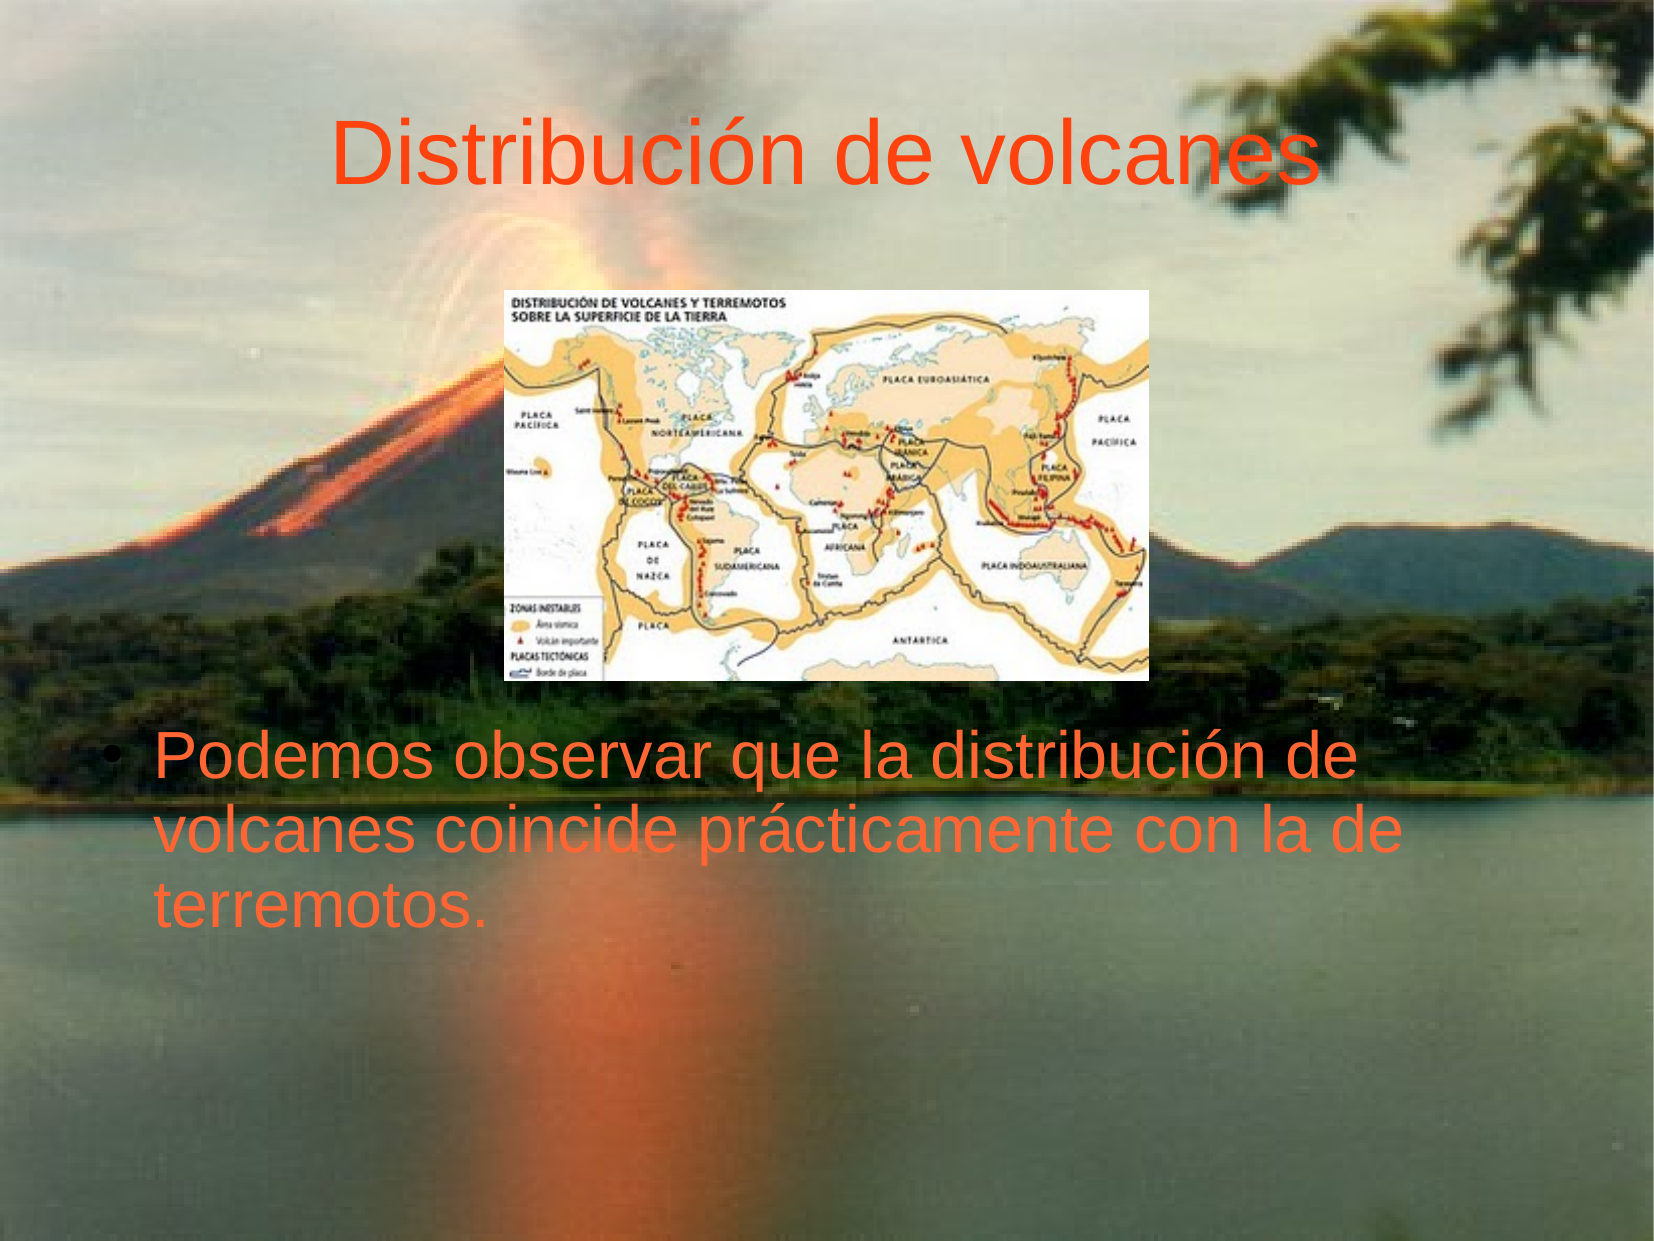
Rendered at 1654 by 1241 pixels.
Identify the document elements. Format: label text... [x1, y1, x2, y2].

picture [0, 0, 1654, 1241]
title Distribución de volcanes [82, 49, 1571, 257]
list Podemos observar que la distribución de volcanes coincide prácticamente con la de terremotos. [82, 717, 1571, 1109]
